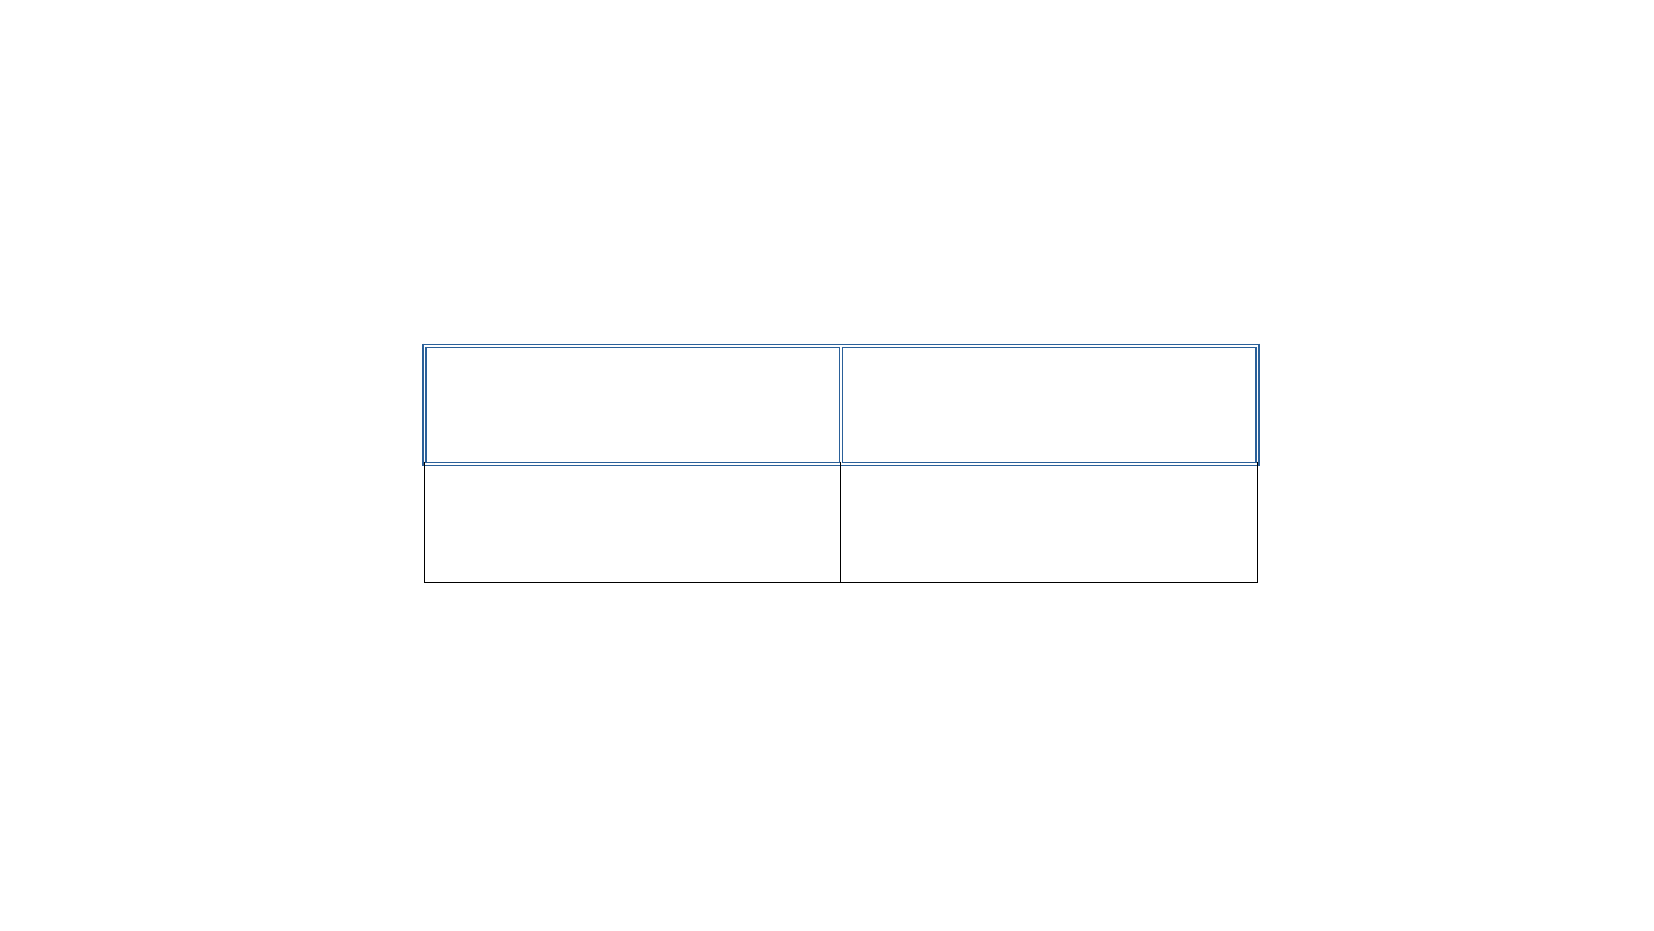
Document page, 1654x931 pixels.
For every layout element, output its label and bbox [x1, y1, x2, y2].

table_header [427, 348, 839, 462]
table_cell [841, 466, 1257, 582]
table_header [843, 348, 1255, 462]
table_cell [425, 466, 840, 582]
